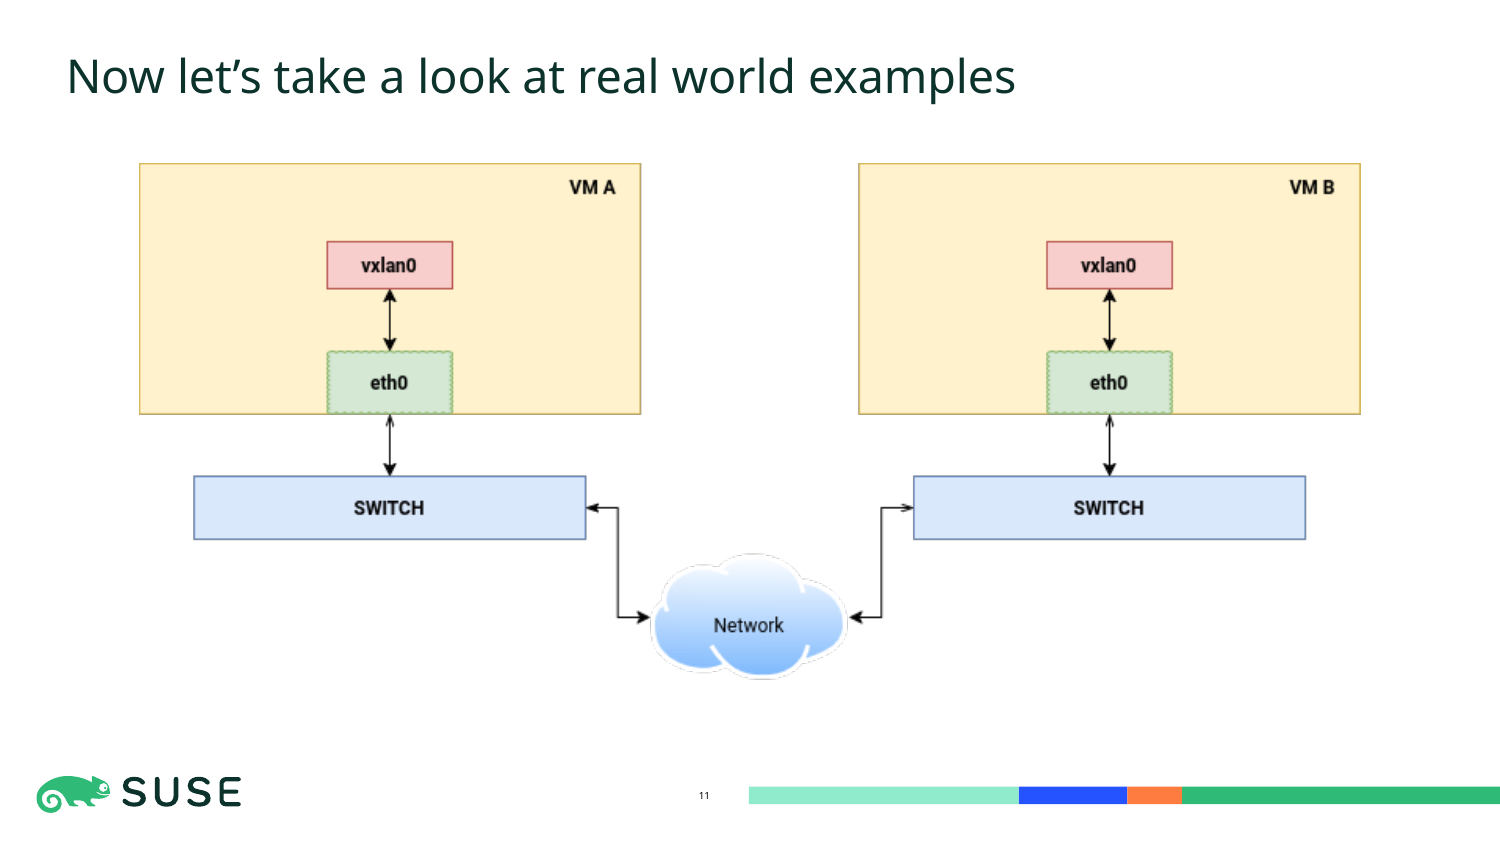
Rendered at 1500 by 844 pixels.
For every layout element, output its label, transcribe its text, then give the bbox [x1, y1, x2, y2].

picture [139, 163, 1361, 681]
title Now let’s take a look at real world examples [51, 28, 1449, 123]
slide_number <number> [634, 773, 725, 818]
